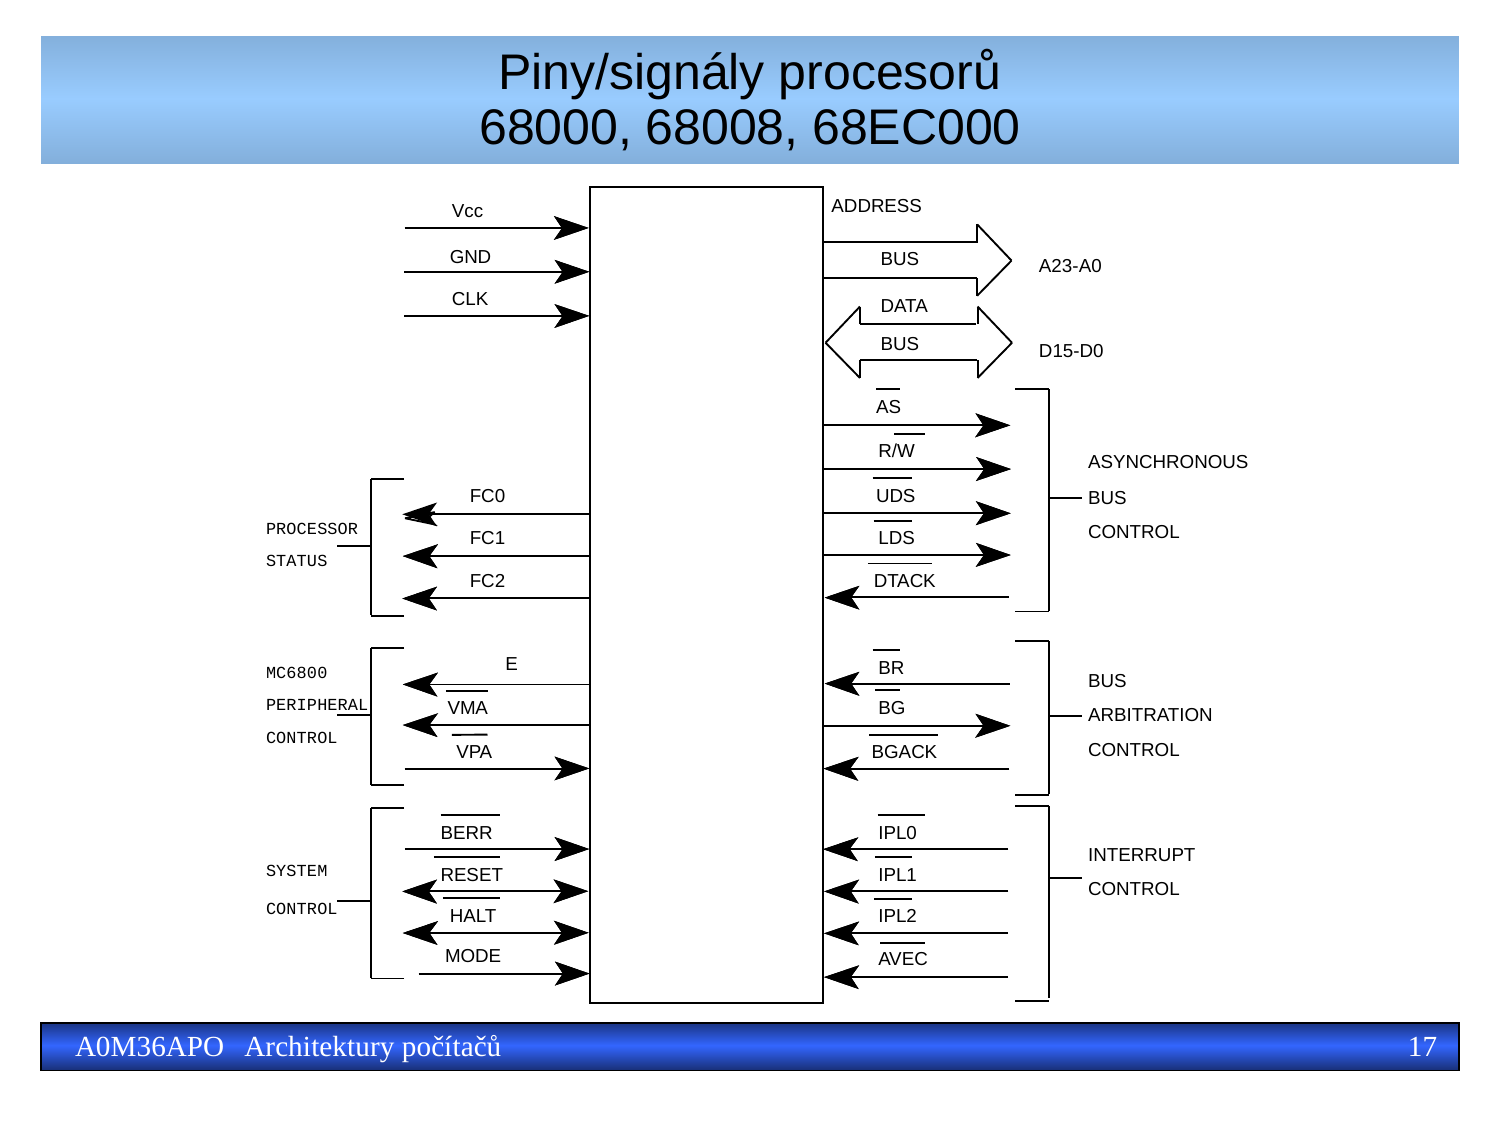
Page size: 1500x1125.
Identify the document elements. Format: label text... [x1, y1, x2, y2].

text_box [978, 458, 1009, 480]
text_box [827, 967, 857, 988]
text_box [556, 922, 586, 943]
text_box [977, 415, 1008, 436]
text_box [826, 839, 856, 860]
text_box [405, 715, 436, 736]
text_box [978, 544, 1008, 566]
text_box [405, 881, 435, 902]
text_box [405, 504, 435, 525]
text_box [978, 503, 1008, 524]
text_box [977, 715, 1008, 736]
text_box [826, 758, 857, 779]
text_box [556, 838, 587, 860]
text_box [827, 673, 858, 694]
title Piny/signály procesorů 68000, 68008, 68EC000 [41, 36, 1459, 164]
text_box [556, 758, 587, 779]
text_box [827, 881, 857, 902]
text_box [405, 546, 436, 567]
text_box [405, 922, 436, 944]
text_box [557, 261, 587, 282]
text_box [556, 305, 587, 327]
text_box [556, 217, 586, 239]
text_box [557, 963, 587, 984]
text_box [405, 674, 436, 695]
text_box [827, 587, 858, 608]
text_box [827, 923, 857, 944]
text_box [405, 588, 435, 609]
text_box [555, 881, 586, 902]
